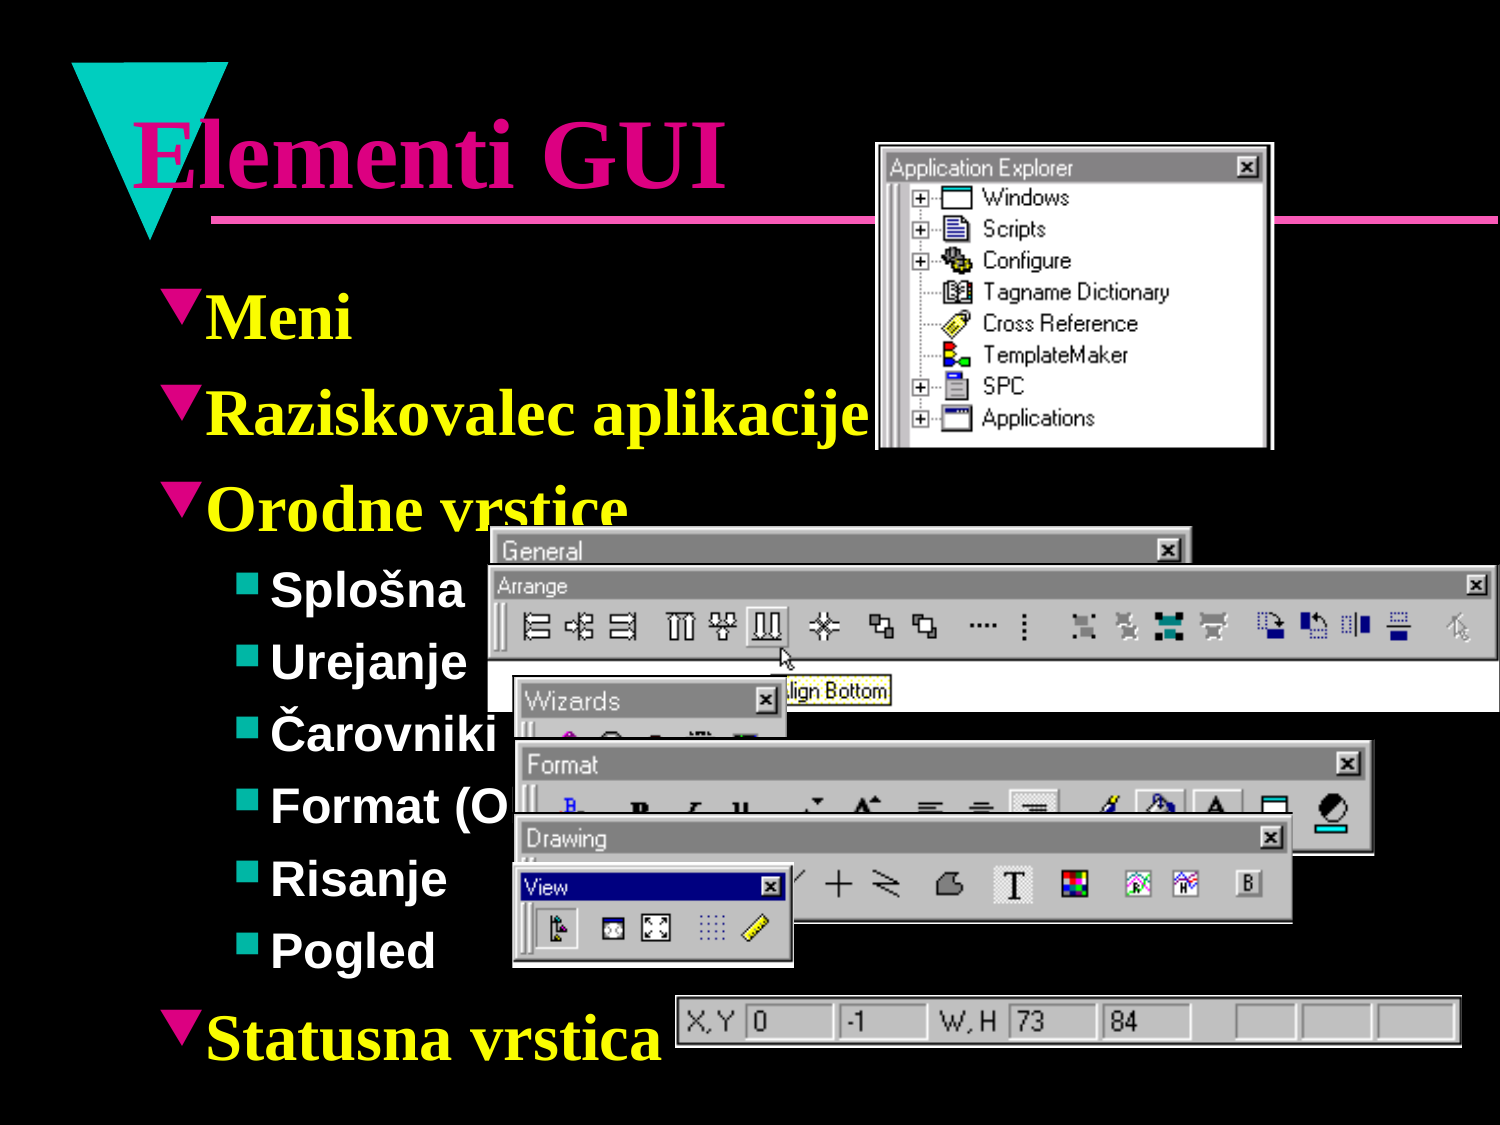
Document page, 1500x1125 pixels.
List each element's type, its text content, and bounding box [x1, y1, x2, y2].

chart [675, 995, 1463, 1049]
title Elementi GUI [117, 63, 1500, 251]
chart [487, 525, 1500, 968]
list Meni Raziskovalec aplikacije Orodne vrstice Splošna Urejanje Čarovniki Format (Oblikovanje besedila) Risanje Pogled Statusna vrstica [143, 275, 1500, 1125]
chart [875, 142, 1276, 451]
